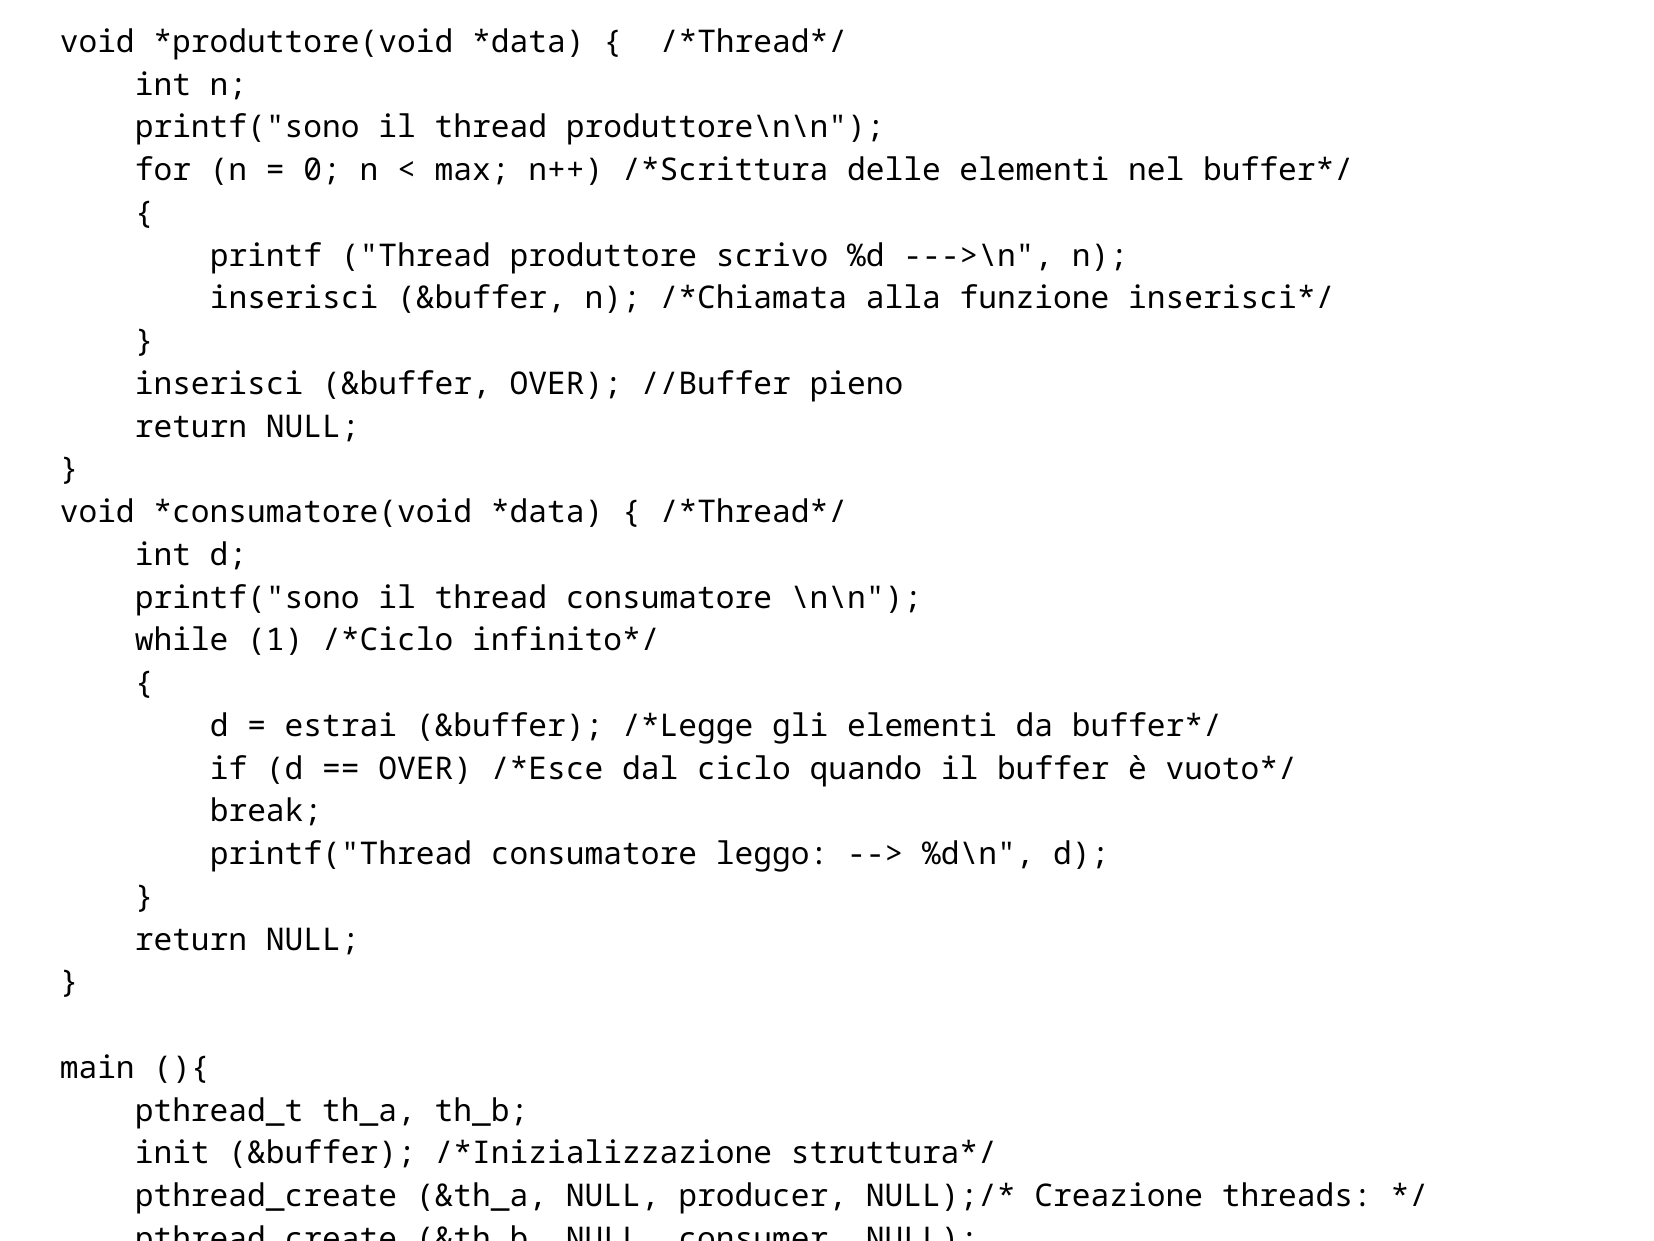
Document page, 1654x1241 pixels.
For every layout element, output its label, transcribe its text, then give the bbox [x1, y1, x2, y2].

text_box void *produttore(void *data) { /*Thread*/ int n; printf("sono il thread produttore\n\n"); for (n = 0; n < max; n++) /*Scrittura delle elementi nel buffer*/ { printf ("Thread produttore scrivo %d --->\n", n); inserisci (&buffer, n); /*Chiamata alla funzione inserisci*/ } inserisci (&buffer, OVER); //Buffer pieno return NULL; } void *consumatore(void *data) { /*Thread*/ int d; printf("sono il thread consumatore \n\n"); while (1) /*Ciclo infinito*/ { d = estrai (&buffer); /*Legge gli elementi da buffer*/ if (d == OVER) /*Esce dal ciclo quando il buffer è vuoto*/ break; printf("Thread consumatore leggo: --> %d\n", d); } return NULL; } main (){ pthread_t th_a, th_b; init (&buffer); /*Inizializzazione struttura*/ pthread_create (&th_a, NULL, producer, NULL);/* Creazione threads: */ pthread_create (&th_b, NULL, consumer, NULL); pthread_join (th_a, NULL);/* Attesa terminazione threads creati: */ pthread_join (th_b, NULL); return 0; } [45, 11, 1654, 1241]
